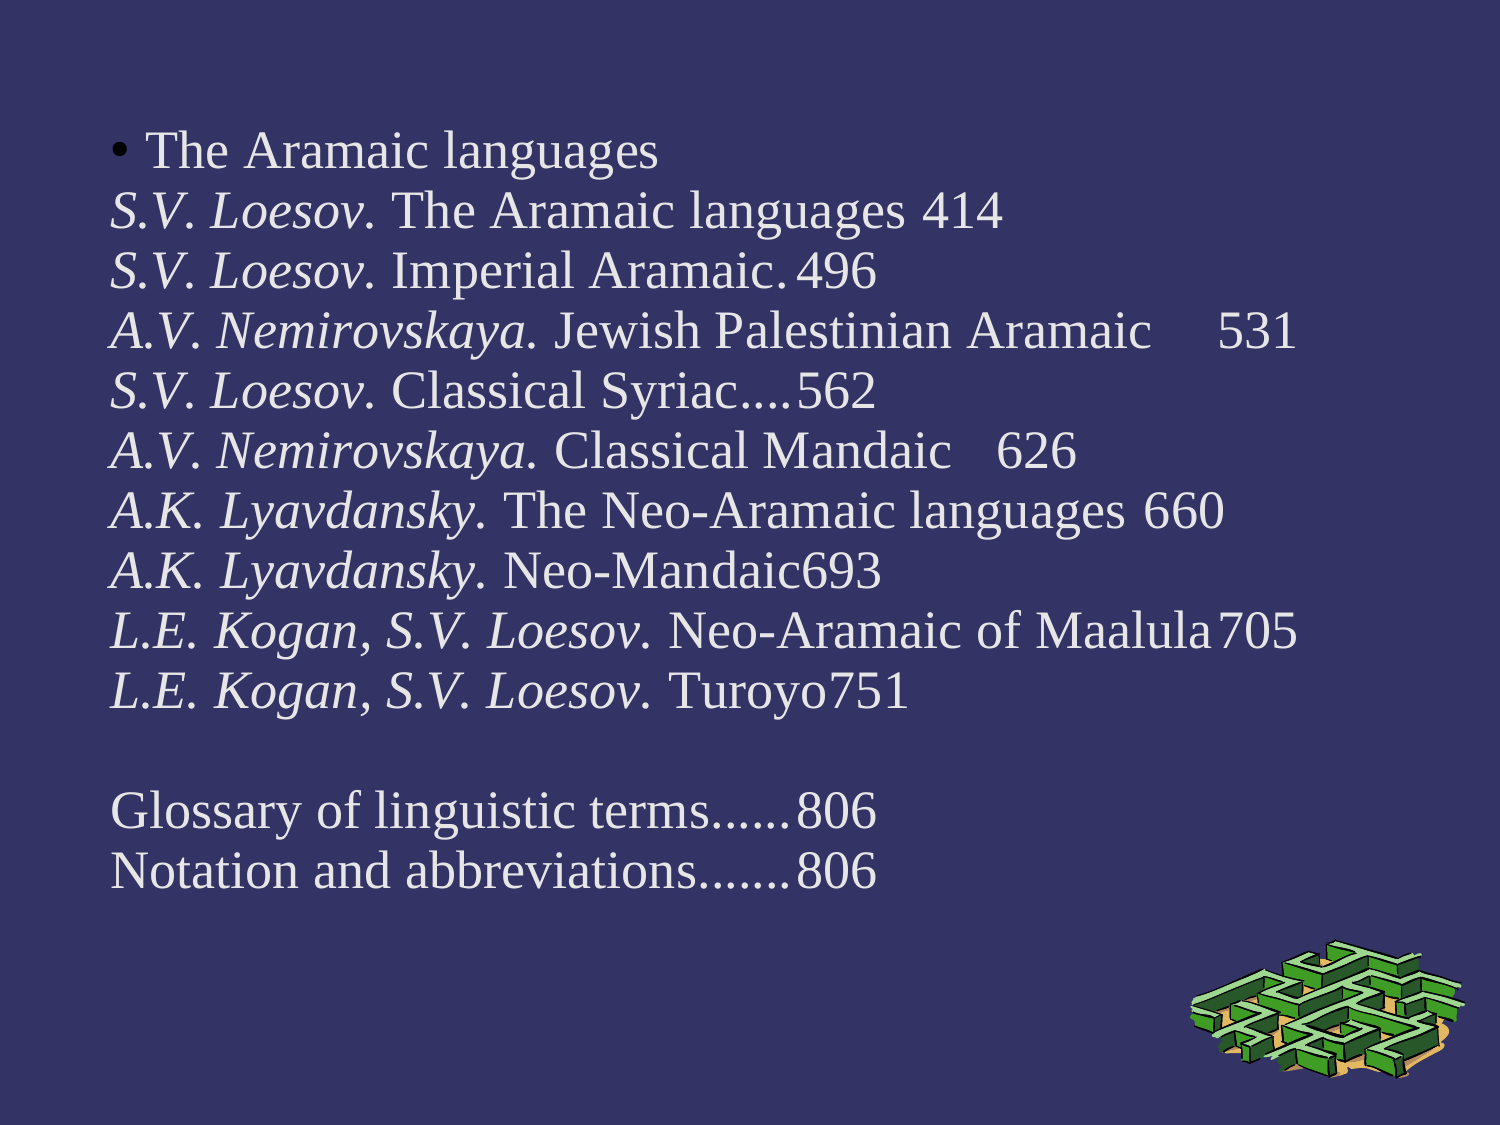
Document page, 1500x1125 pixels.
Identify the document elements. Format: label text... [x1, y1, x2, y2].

subtitle The Aramaic languages S.V. Loesov. The Aramaic languages 414 S.V. Loesov. Imperial Aramaic 496 A.V. Nemirovskaya. Jewish Palestinian Aramaic 531 S.V. Loesov. Classical Syriac 562 A.V. Nemirovskaya. Classical Mandaic 626 A.K. Lyavdansky. The Neo-Aramaic languages 660 A.K. Lyavdansky. Neo-Mandaic 693 L.E. Kogan, S.V. Loesov. Neo-Aramaic of Maalula 705 L.E. Kogan, S.V. Loesov. Turoyo 751 Glossary of linguistic terms 806 Notation and abbreviations 806 [110, 17, 1392, 1040]
